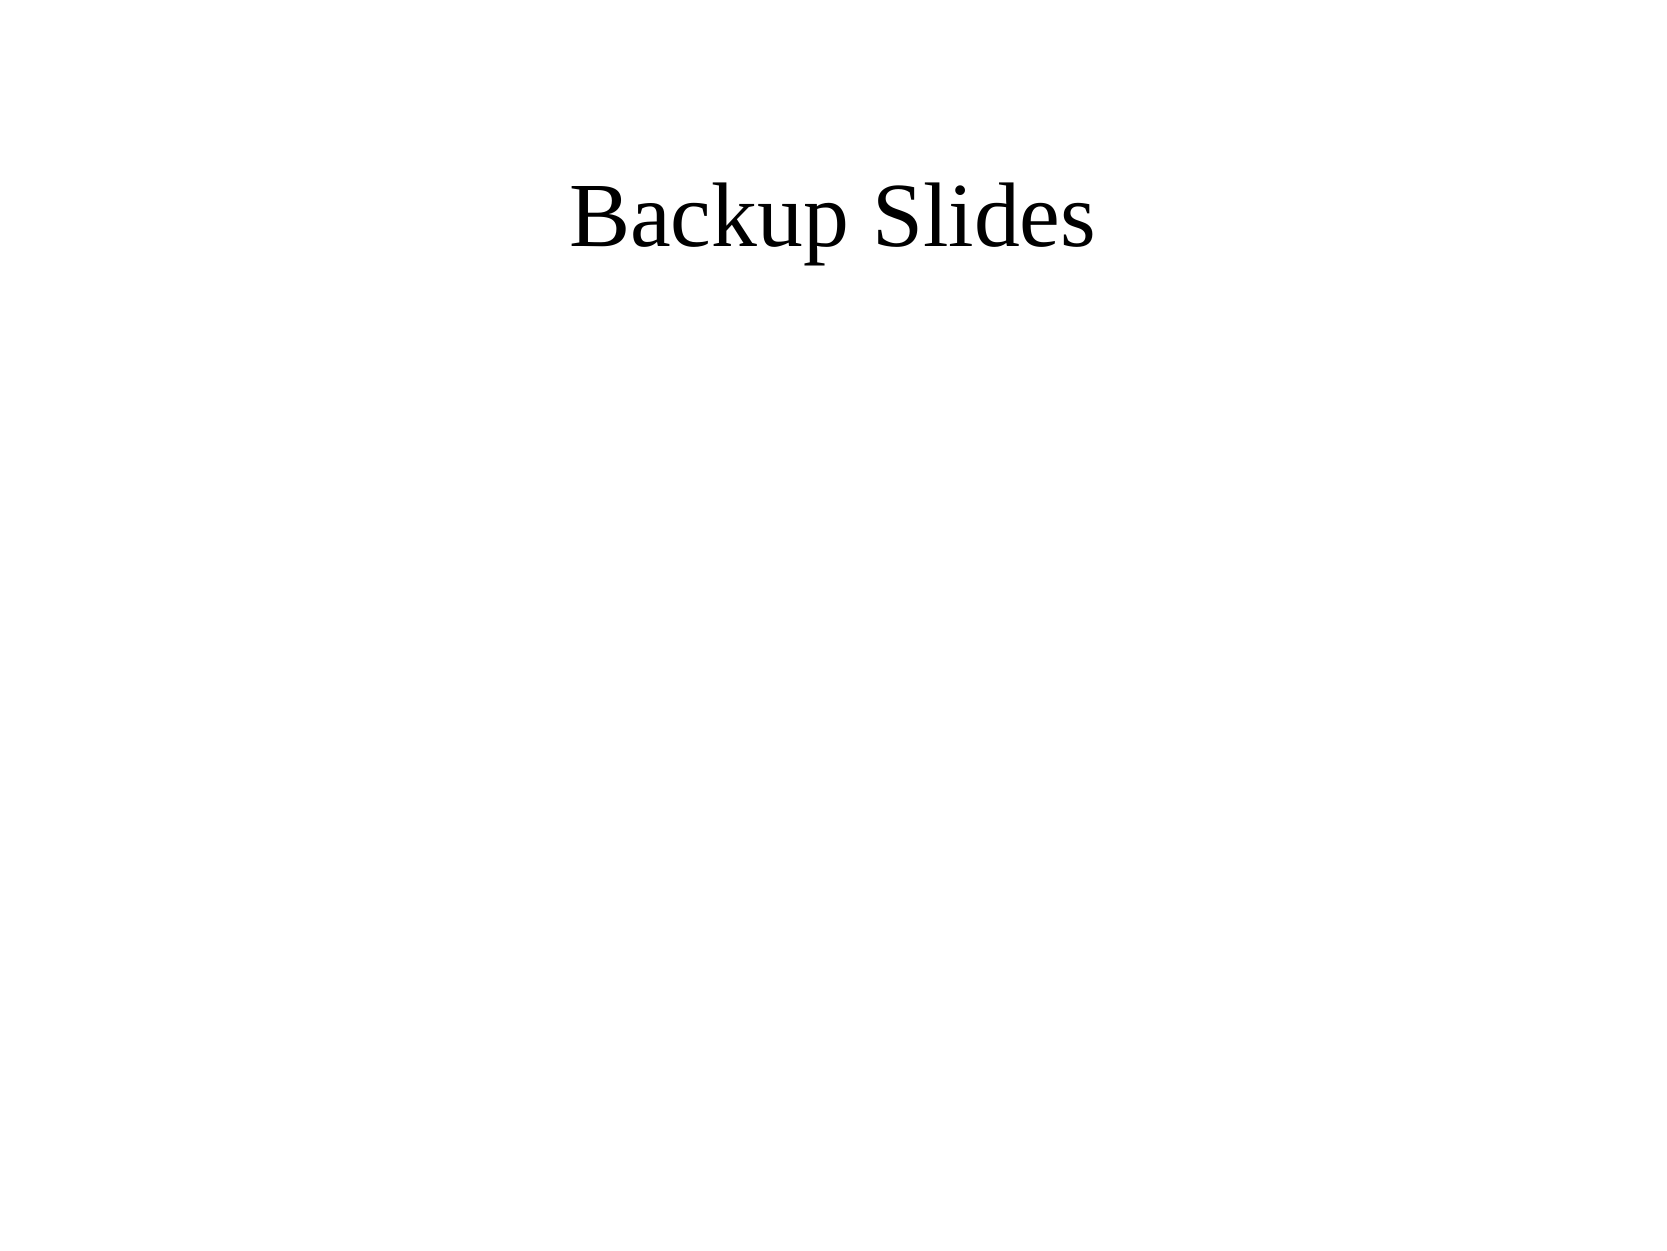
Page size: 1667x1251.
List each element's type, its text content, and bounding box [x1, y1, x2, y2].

title Backup Slides [124, 110, 1542, 320]
